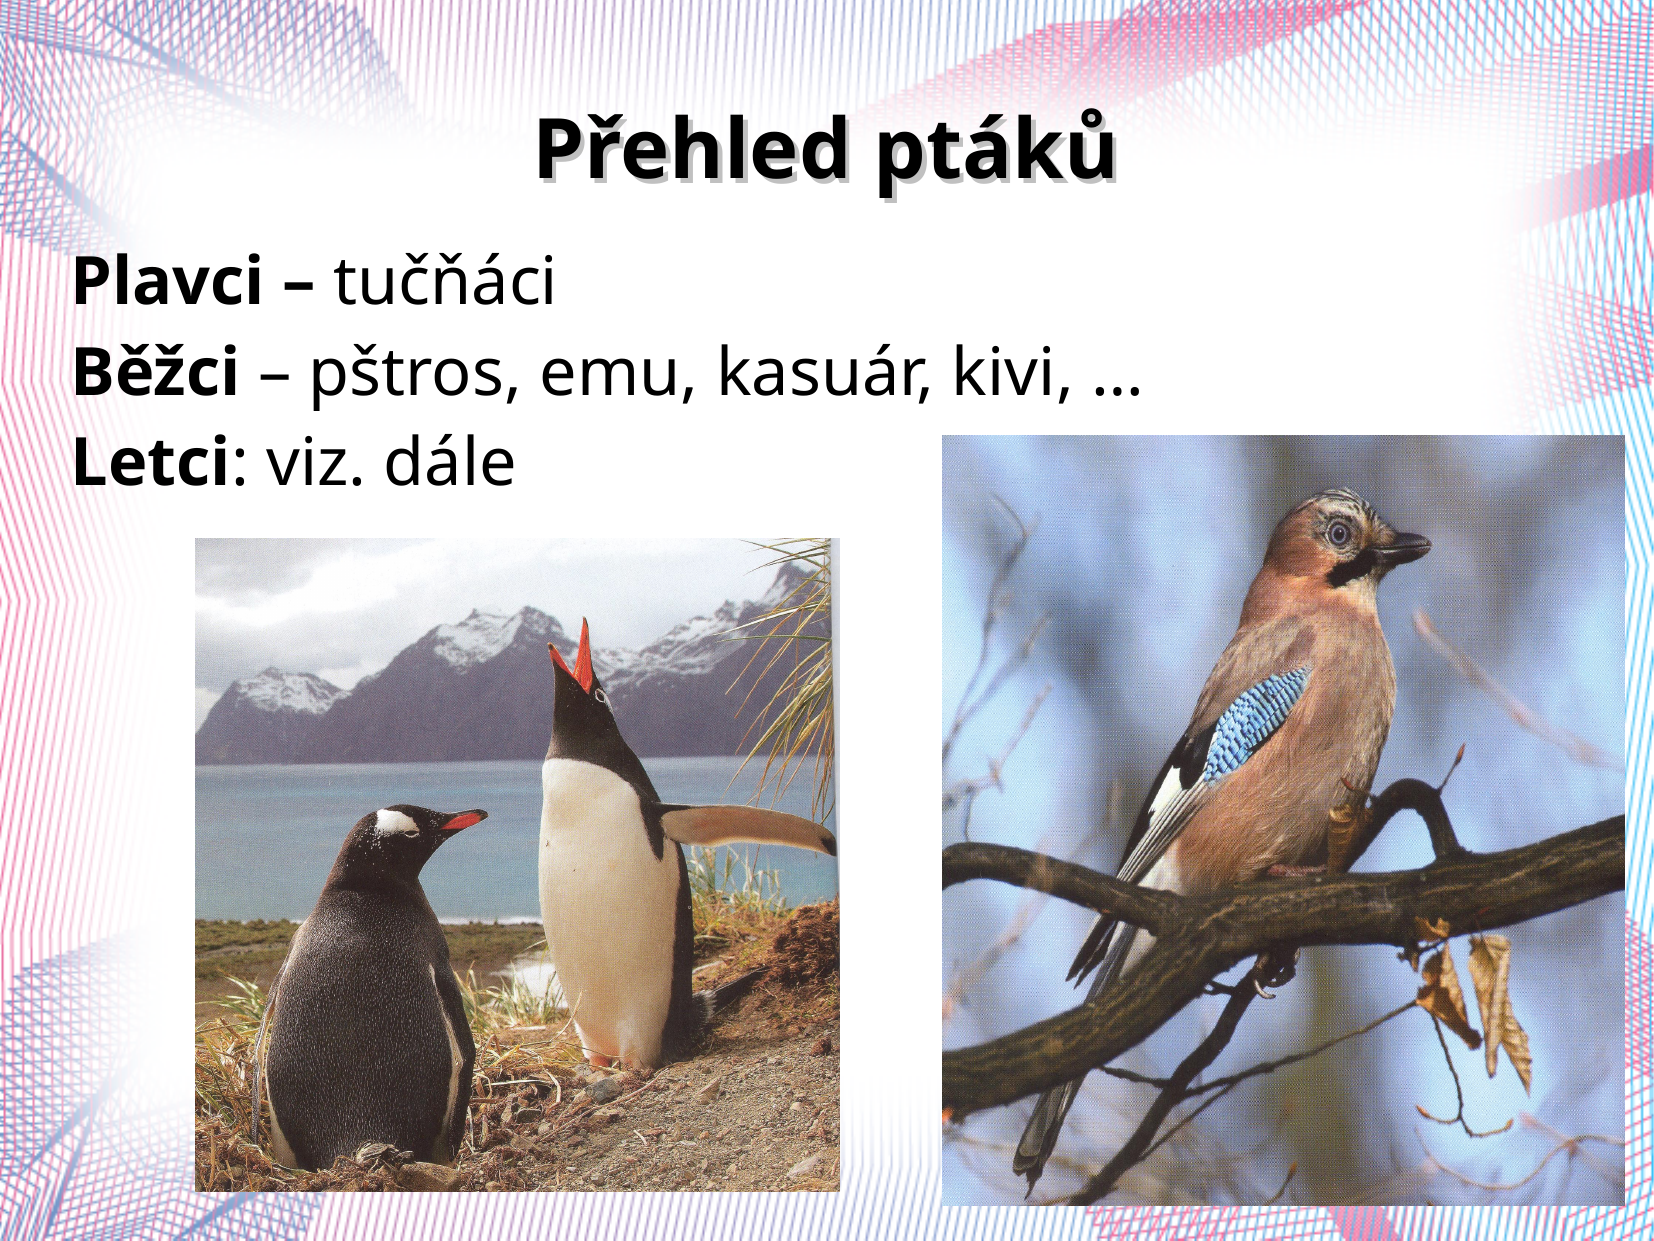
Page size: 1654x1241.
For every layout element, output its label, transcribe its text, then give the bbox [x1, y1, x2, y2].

text_box Přehled ptáků [11, 82, 1640, 214]
text_box Plavci – tučňáci Běžci – pštros, emu, kasuár, kivi, … Letci: viz. dále [55, 225, 1567, 539]
picture [942, 435, 1625, 1206]
picture [195, 538, 840, 1192]
